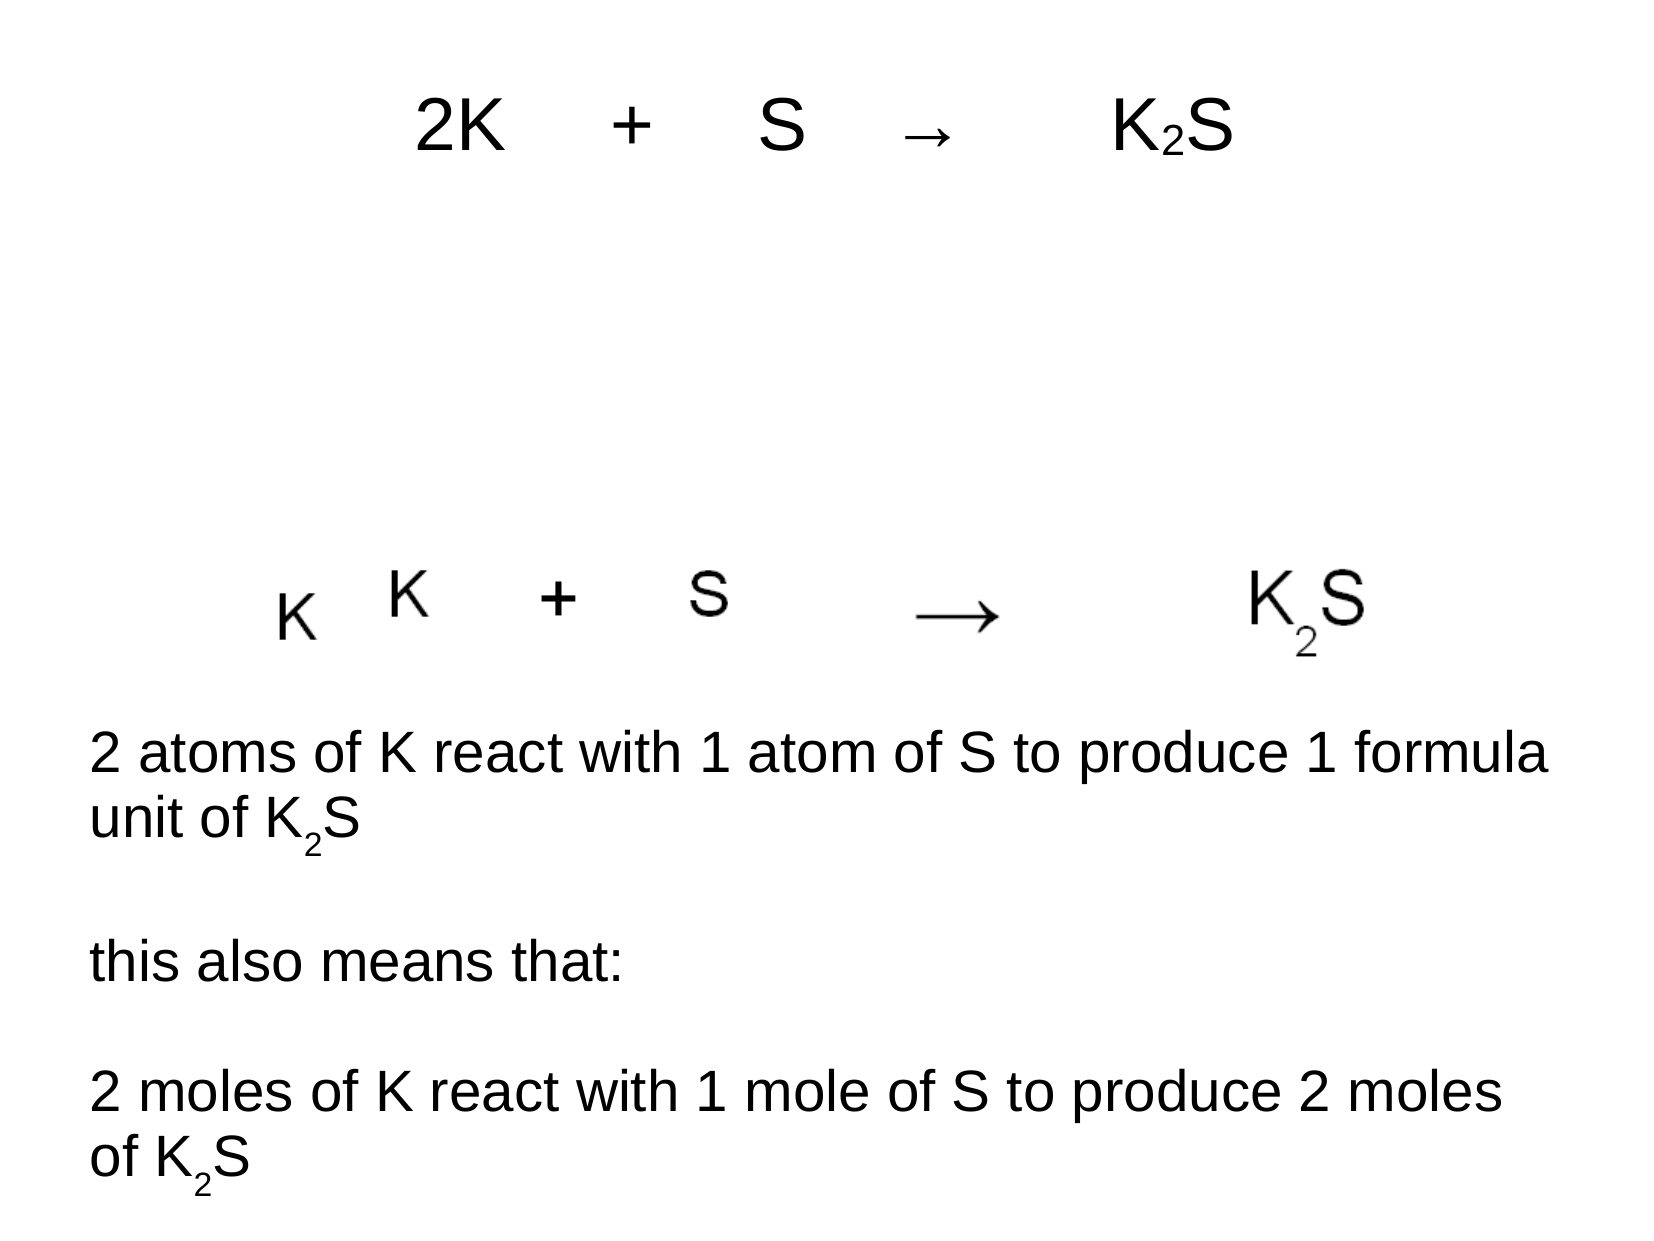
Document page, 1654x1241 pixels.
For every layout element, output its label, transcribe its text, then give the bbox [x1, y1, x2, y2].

text_box 2 atoms of K react with 1 atom of S to produce 1 formula unit of K2S this also means that: 2 moles of K react with 1 mole of S to produce 2 moles of K2S [75, 712, 1576, 1209]
text_box 2K + S → K2S [75, 75, 1576, 199]
picture [525, 551, 600, 651]
picture [899, 551, 1021, 669]
picture [1232, 551, 1387, 676]
picture [374, 551, 449, 642]
picture [262, 574, 337, 664]
picture [674, 551, 749, 642]
